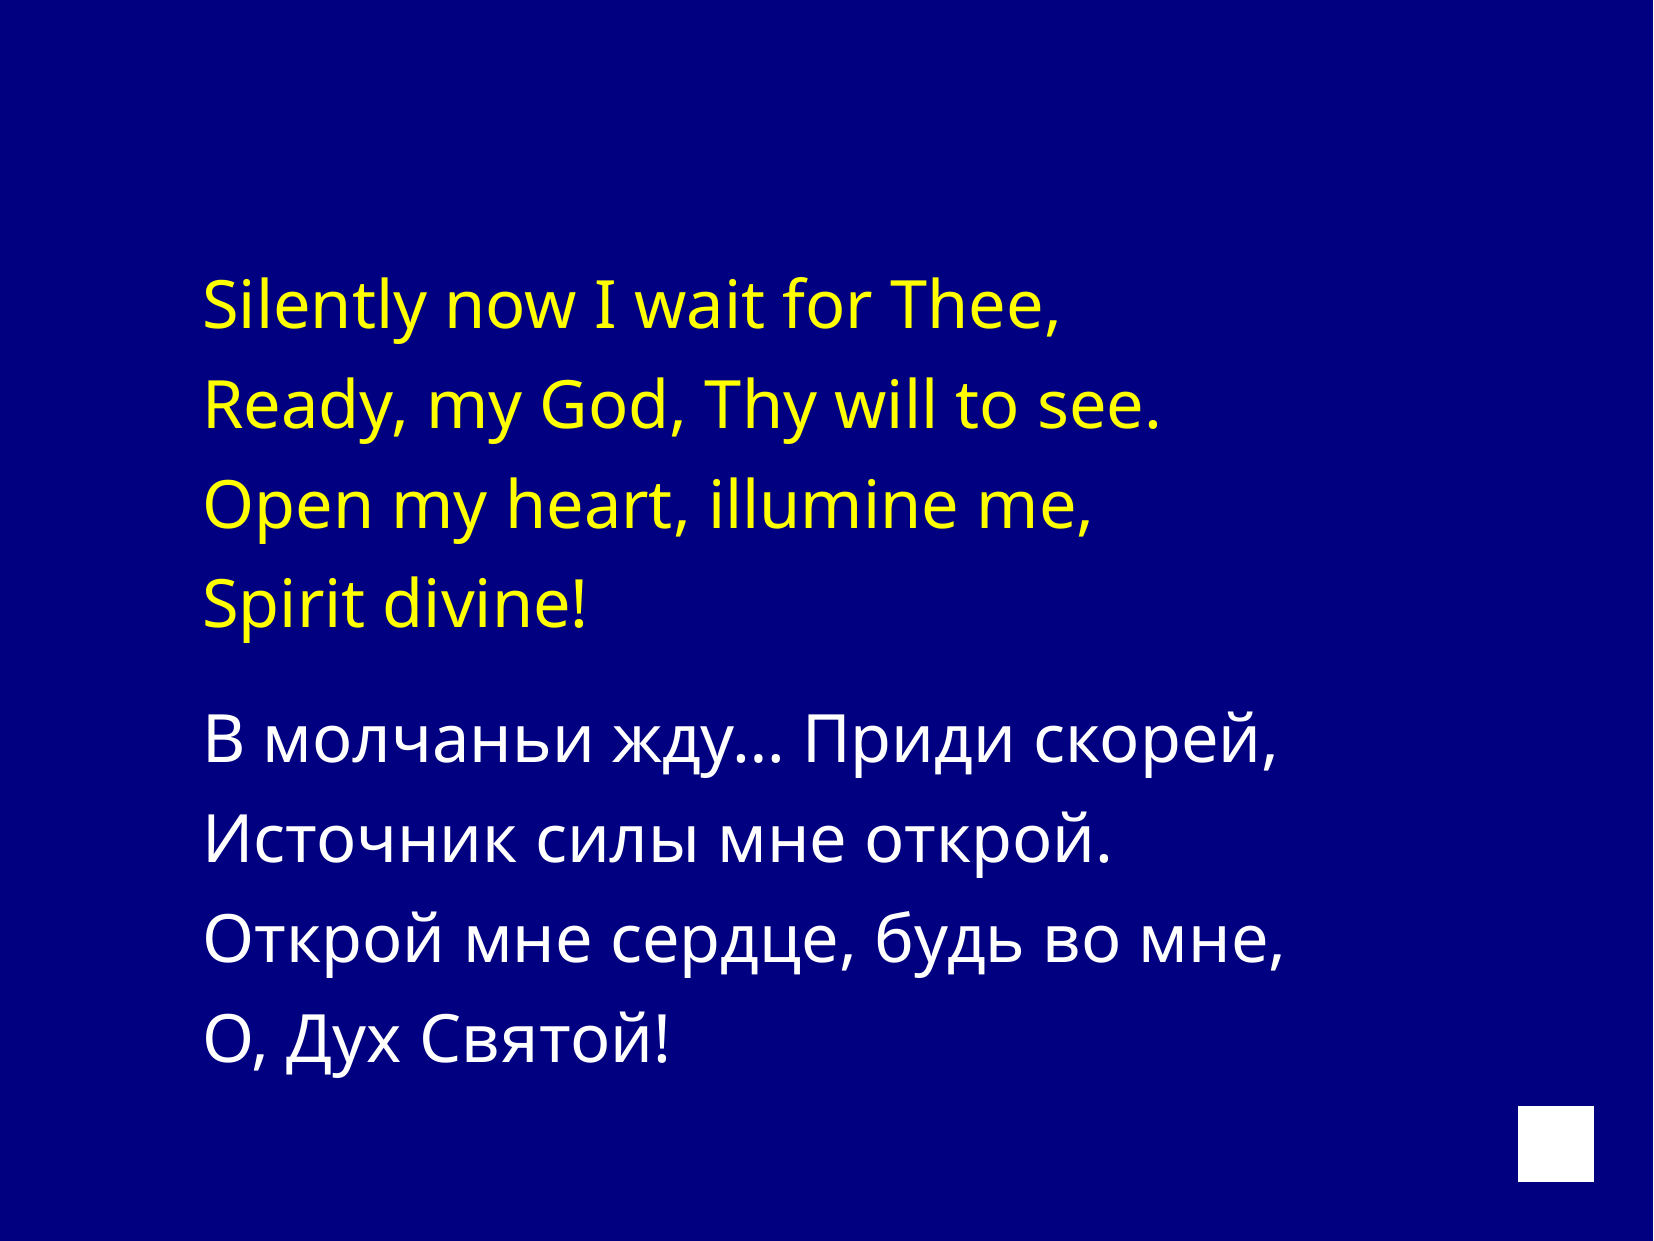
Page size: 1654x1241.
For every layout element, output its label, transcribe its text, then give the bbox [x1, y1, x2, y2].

text_box В молчаньи жду… Приди скорей, Источник силы мне открой. Открой мне сердце, будь во мне, О, Дух Святой! [75, 675, 1576, 1163]
text_box Silently now I wait for Thee, Ready, my God, Thy will to see. Open my heart, illumine me, Spirit divine! [75, 150, 1576, 638]
text_box [1518, 1106, 1594, 1182]
